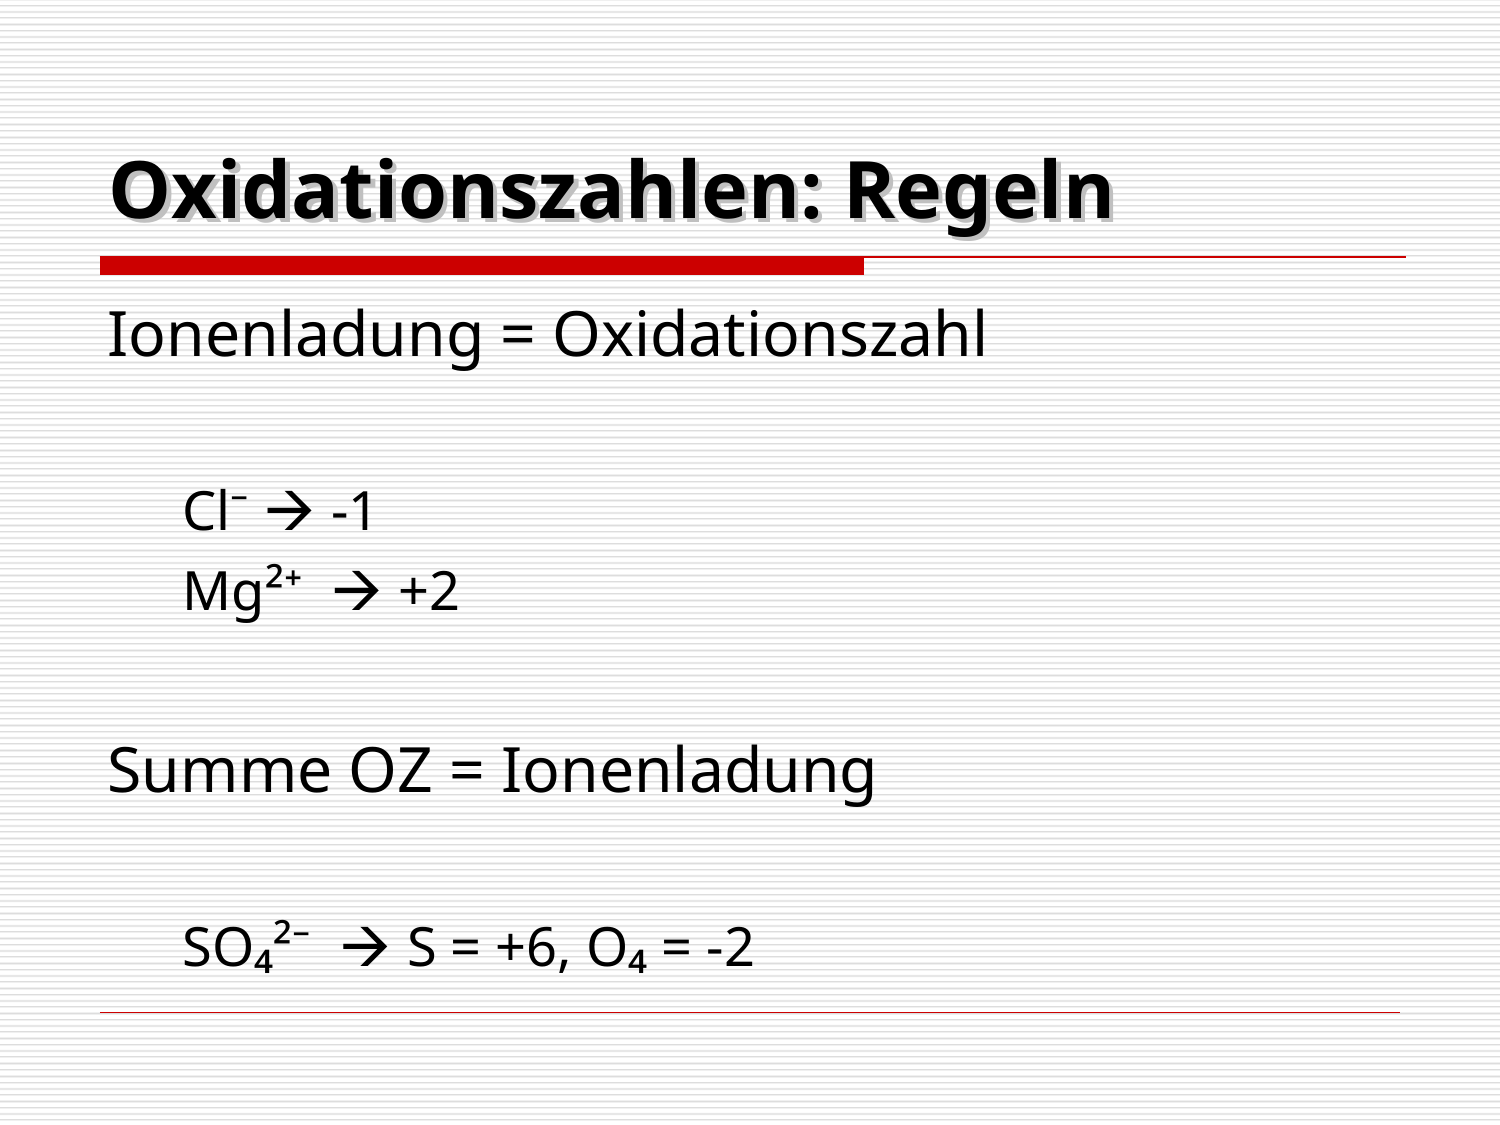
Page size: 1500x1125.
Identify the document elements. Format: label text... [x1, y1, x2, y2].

list Ionenladung = Oxidationszahl Cl⁻  -1 Mg²⁺  +2 Summe OZ = Ionenladung SO₄²⁻  S = +6, O₄ = -2 [92, 287, 1406, 988]
title Oxidationszahlen: Regeln [94, 49, 1407, 250]
picture [0, 0, 1500, 1125]
